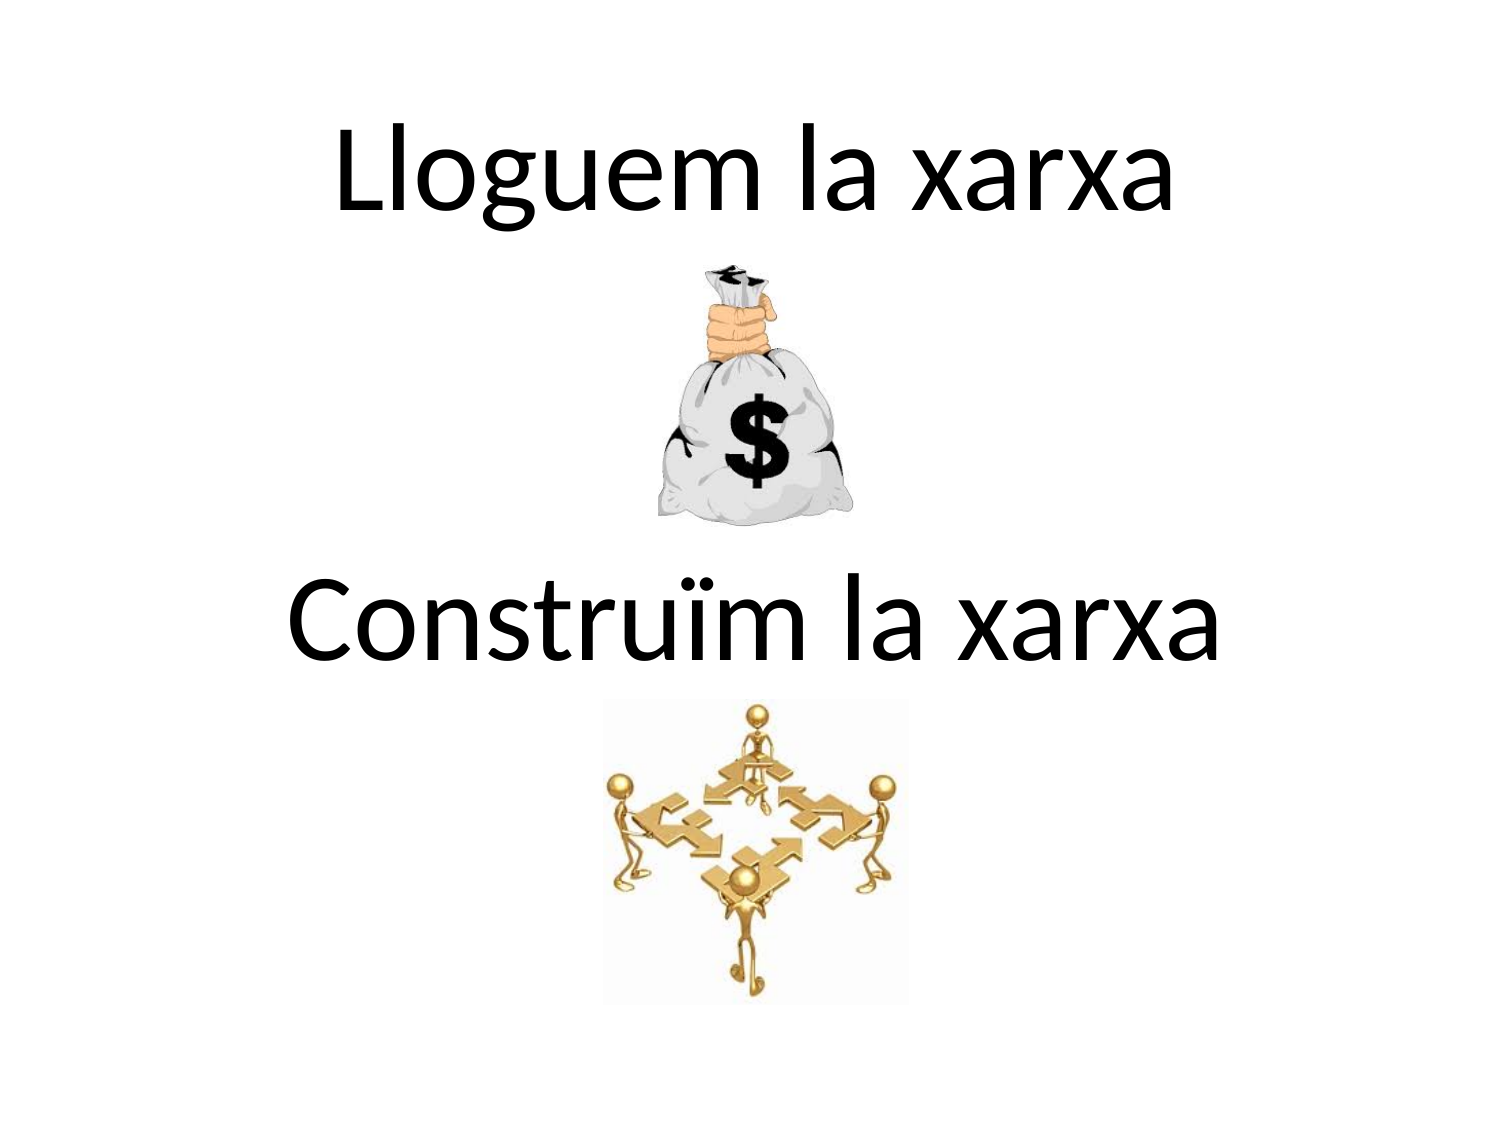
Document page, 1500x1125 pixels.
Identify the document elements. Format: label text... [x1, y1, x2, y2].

picture [658, 265, 854, 528]
text_box Lloguem la xarxa Construïm la xarxa [123, 78, 1388, 693]
picture [603, 699, 909, 1005]
